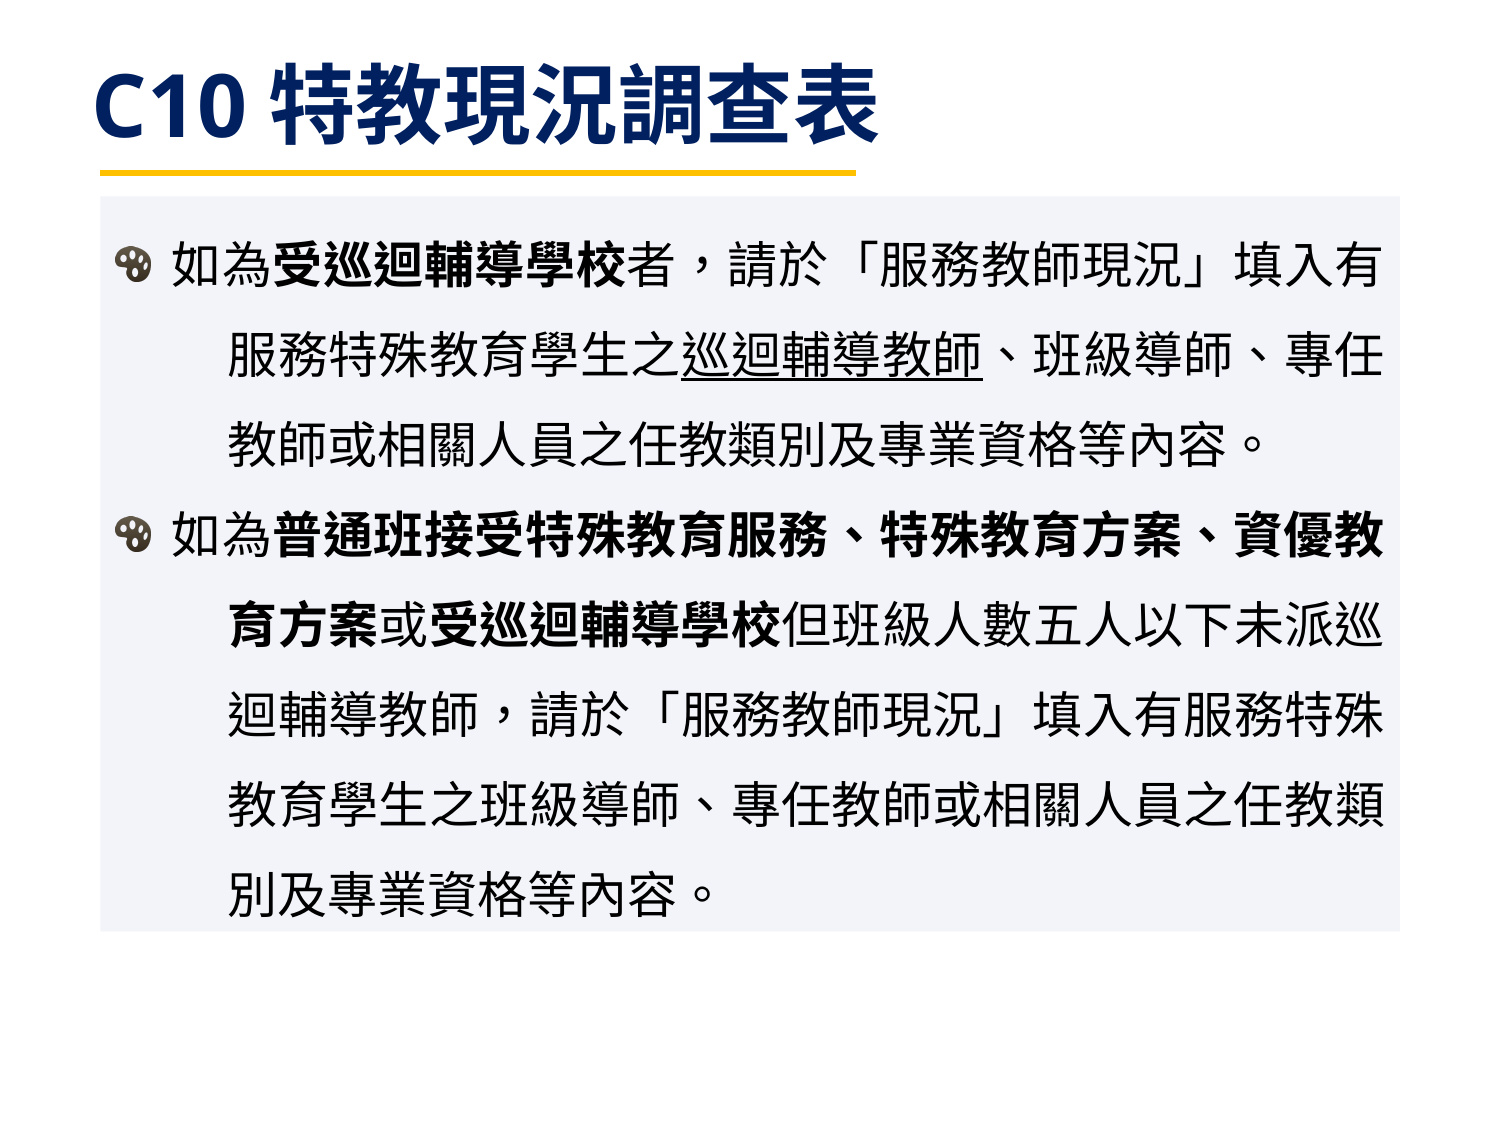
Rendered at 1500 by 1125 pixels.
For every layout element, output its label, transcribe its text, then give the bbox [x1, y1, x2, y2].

text_box C10特教現況調查表 [76, 42, 890, 164]
text_box 如為受巡迴輔導學校者，請於「服務教師現況」填入有服務特殊教育學生之巡迴輔導教師、班級導師、專任教師或相關人員之任教類別及專業資格等內容。 如為普通班接受特殊教育服務、特殊教育方案、資優教育方案或受巡迴輔導學校但班級人數五人以下未派巡迴輔導教師，請於「服務教師現況」填入有服務特殊教育學生之班級導師、專任教師或相關人員之任教類別及專業資格等內容。 [100, 196, 1400, 928]
